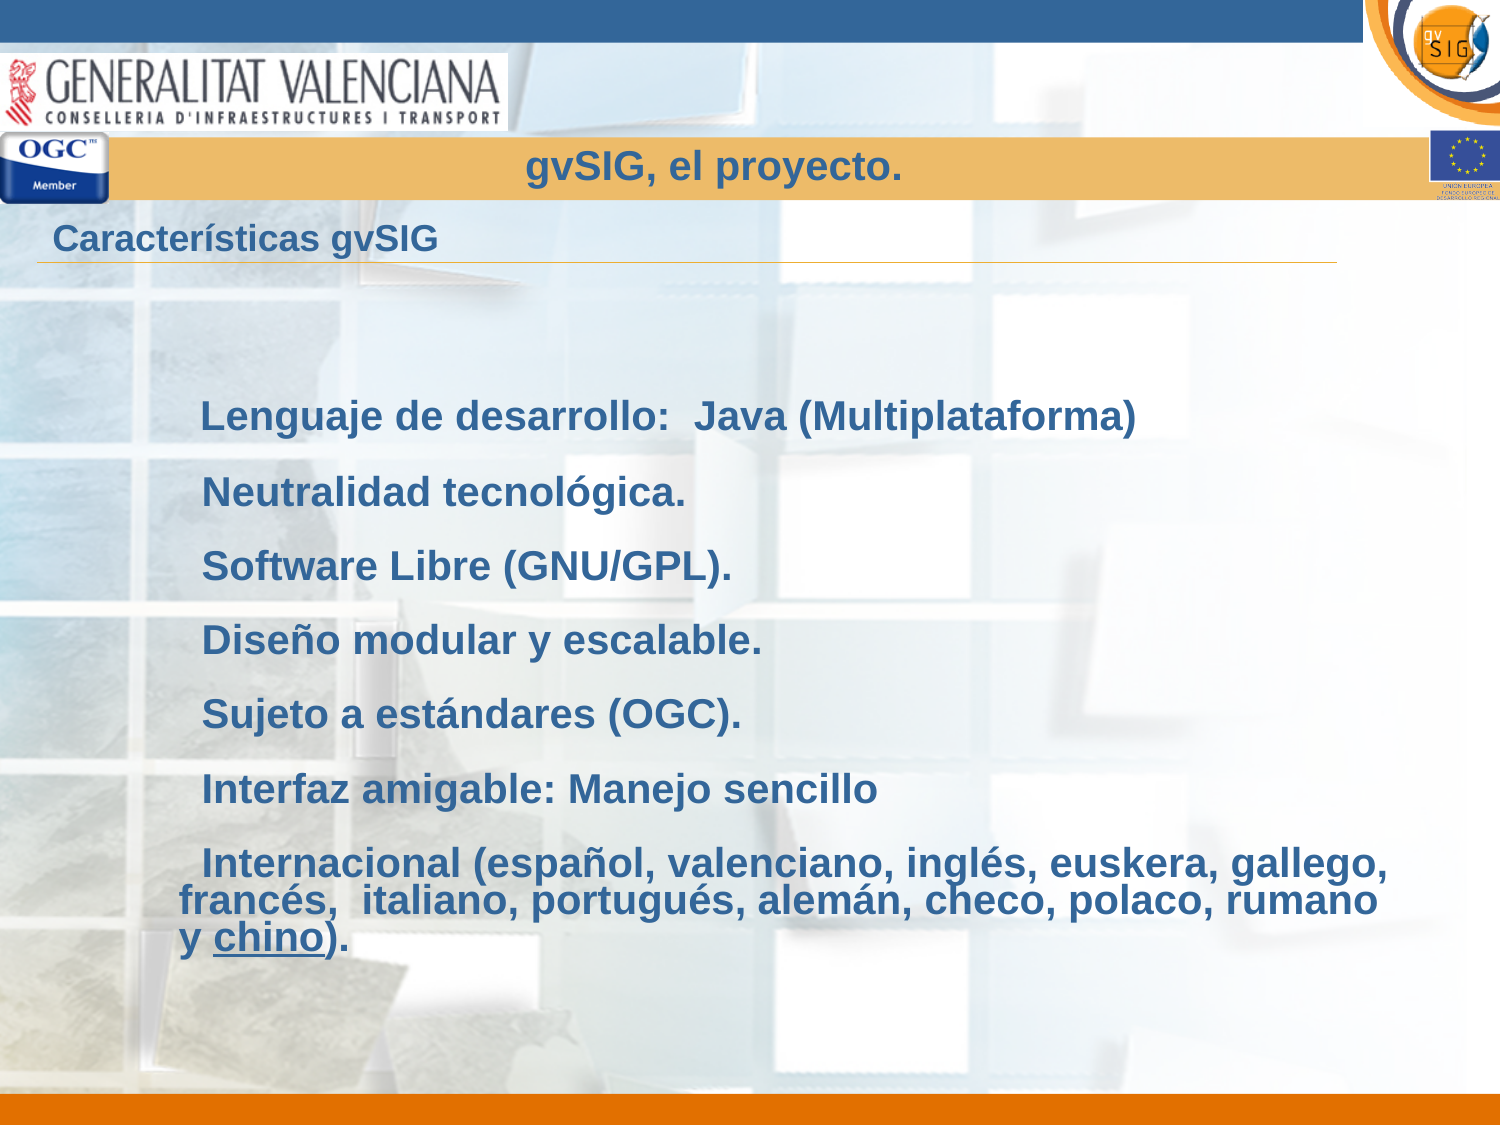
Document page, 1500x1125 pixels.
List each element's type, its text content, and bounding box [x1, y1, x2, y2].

text_box Lenguaje de desarrollo: Java (Multiplataforma) Neutralidad tecnológica. Software Libre (GNU/GPL). Diseño modular y escalable. Sujeto a estándares (OGC). Interfaz amigable: Manejo sencillo Internacional (español, valenciano, inglés, euskera, gallego, francés, italiano, portugués, alemán, checo, polaco, rumano y chino). [88, 323, 1428, 1078]
text_box Características gvSIG [37, 211, 688, 273]
picture [1363, 0, 1500, 127]
picture [0, 53, 508, 131]
picture [1429, 129, 1500, 200]
text_box gvSIG, el proyecto. [0, 137, 1429, 203]
picture [0, 132, 109, 137]
